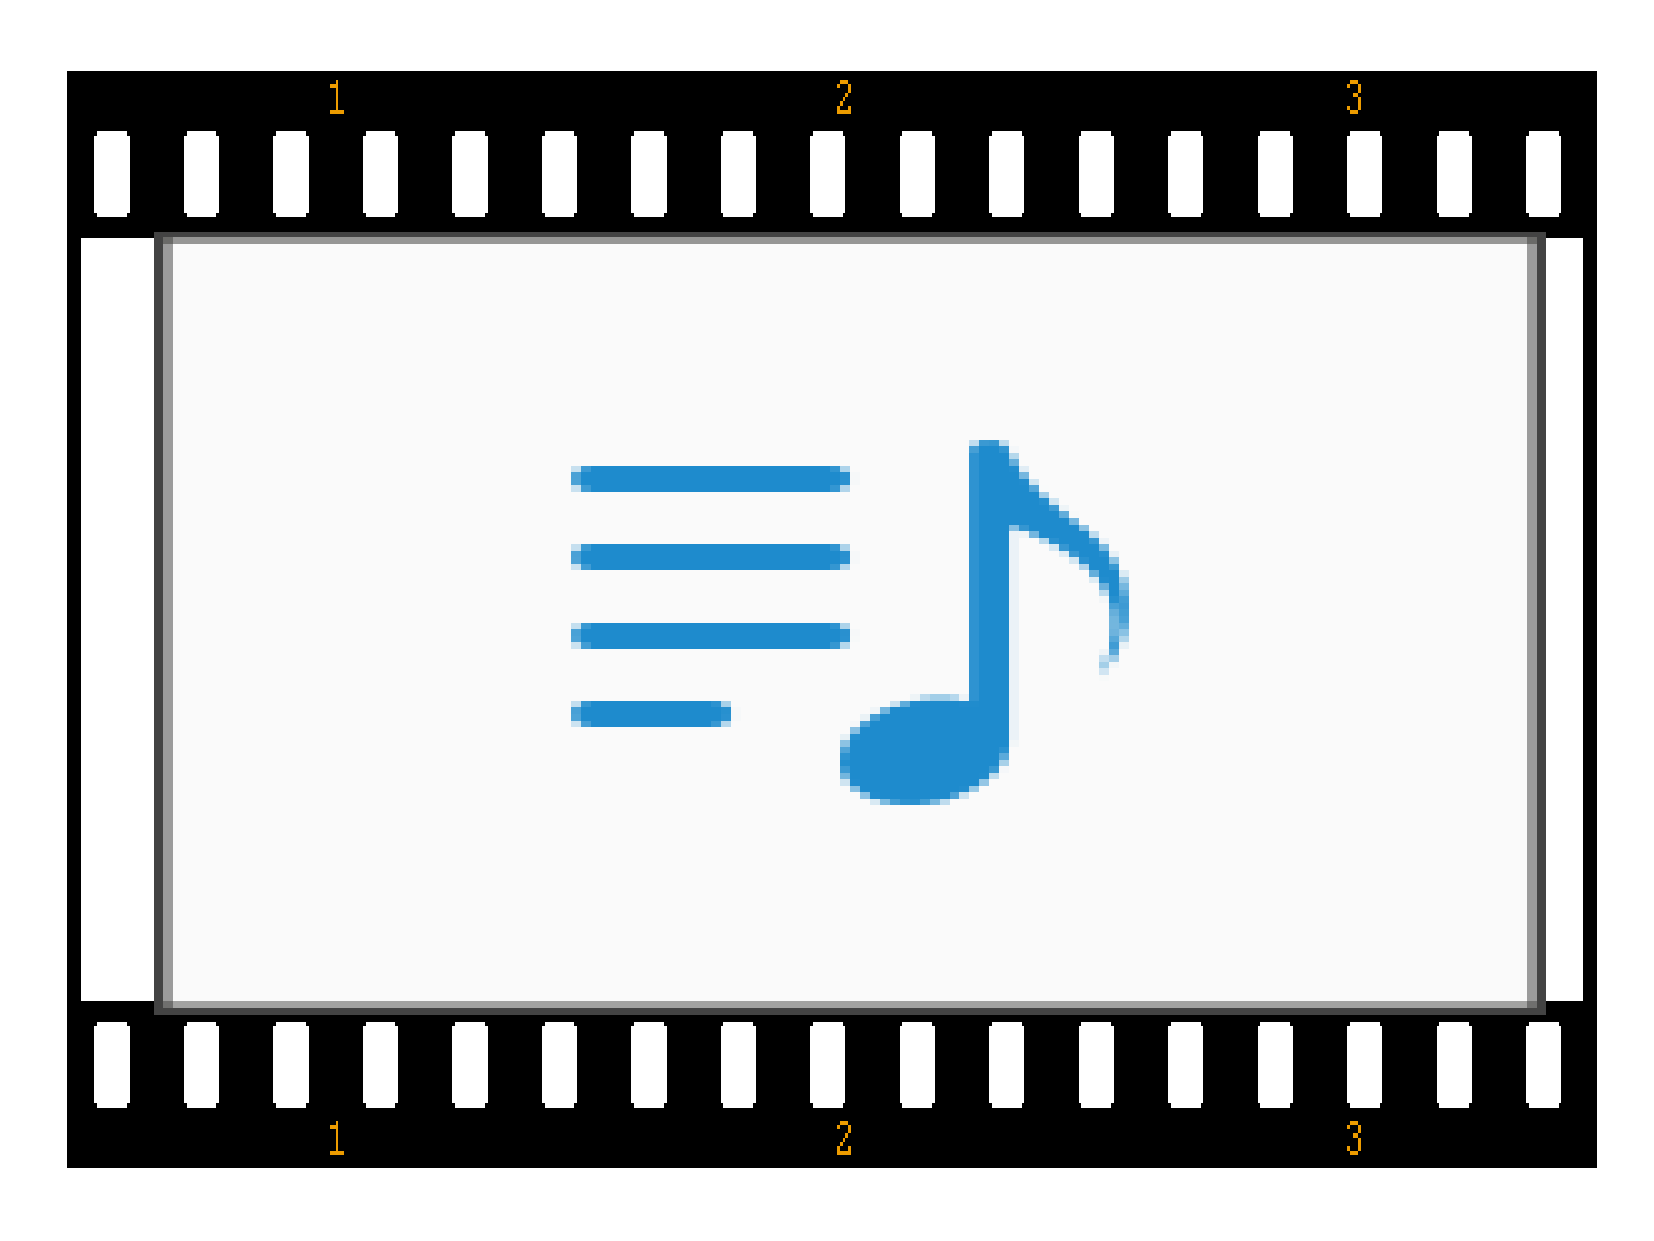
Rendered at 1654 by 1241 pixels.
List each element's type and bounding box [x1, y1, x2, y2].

picture [0, 0, 1654, 1241]
text_box [153, 230, 1548, 1016]
